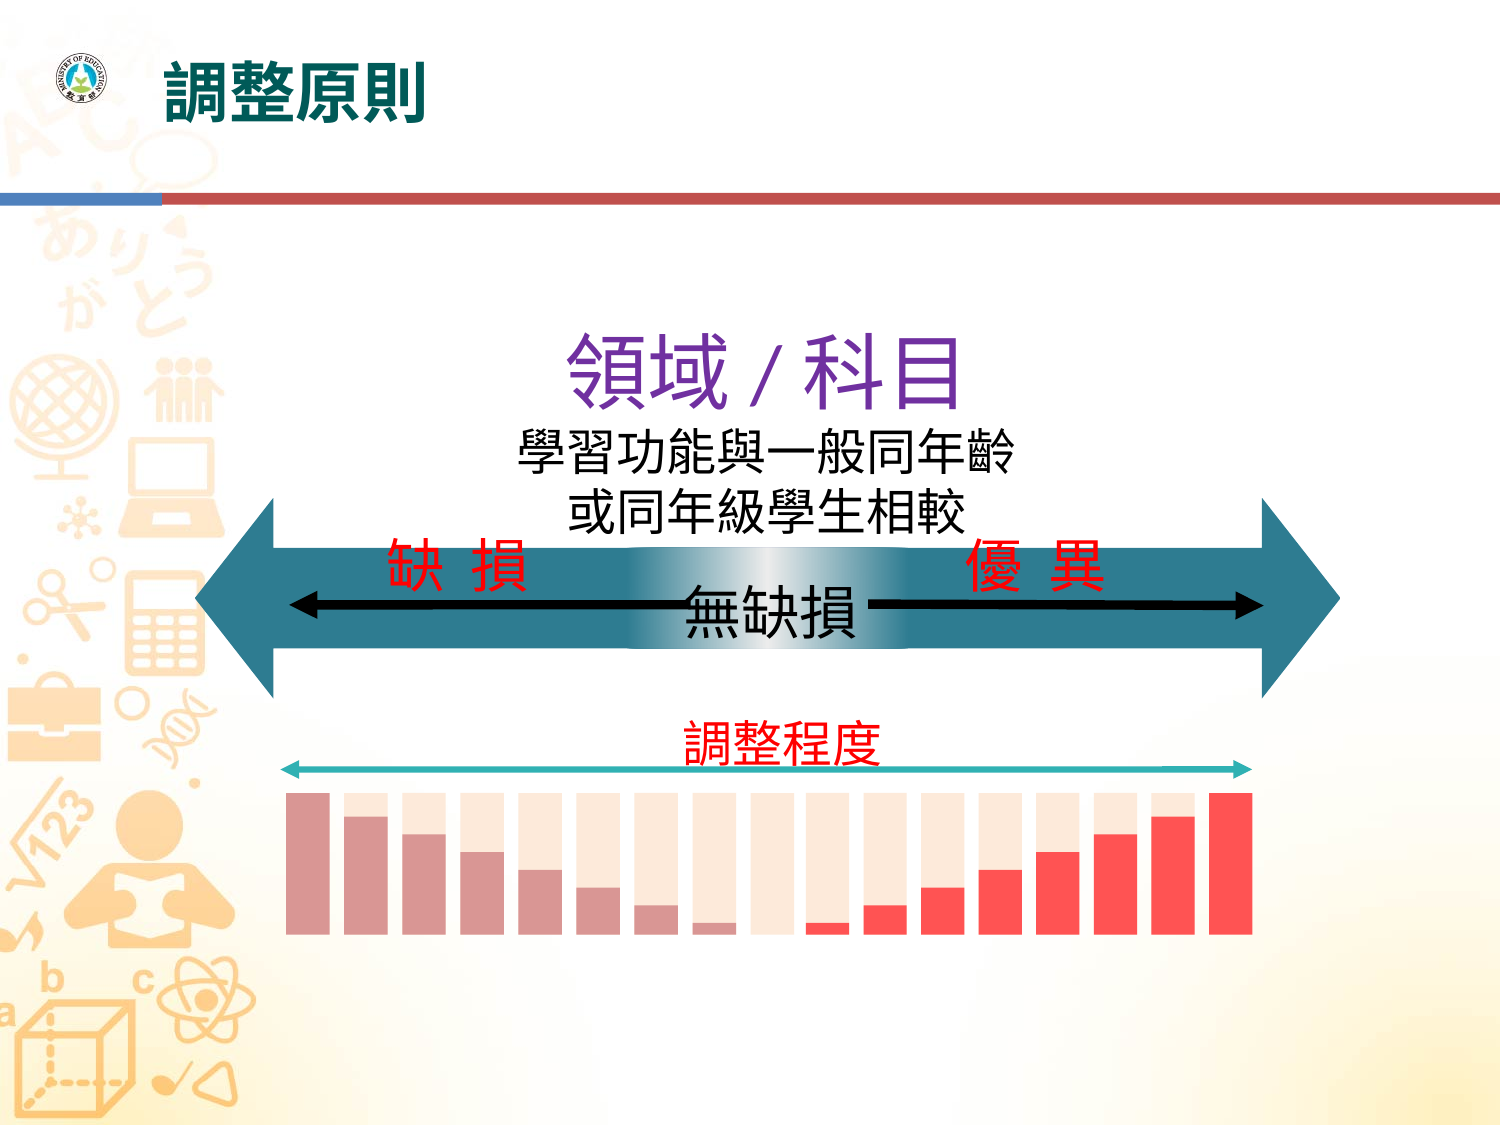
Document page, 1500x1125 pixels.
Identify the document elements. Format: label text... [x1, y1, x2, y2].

text_box 調整程度 [667, 705, 1127, 781]
text_box [194, 497, 668, 699]
text_box [518, 793, 562, 935]
text_box [1151, 793, 1195, 935]
text_box 領域/科目 學習功能與一般同年齡 或同年級學生相較 [624, 494, 658, 534]
text_box [863, 792, 907, 935]
text_box [634, 792, 678, 935]
text_box 領域/科目 學習功能與一般同年齡 或同年級學生相較 [452, 227, 1081, 534]
text_box [874, 497, 1341, 699]
text_box 缺 損 [371, 521, 599, 607]
text_box [286, 793, 330, 935]
text_box [460, 792, 504, 935]
text_box [978, 793, 1022, 935]
text_box [1093, 792, 1138, 935]
text_box [599, 547, 949, 600]
text_box 無缺損 [668, 568, 874, 654]
text_box [0, 192, 1500, 206]
picture [0, 205, 1500, 1125]
text_box [1209, 793, 1253, 935]
text_box [344, 793, 388, 935]
text_box [576, 793, 620, 935]
text_box 優 異 [949, 521, 1176, 600]
text_box [750, 793, 795, 935]
text_box [692, 792, 737, 935]
text_box 調整原則 [147, 43, 1500, 139]
text_box [402, 792, 446, 935]
picture [0, 0, 1500, 192]
text_box [1036, 792, 1080, 935]
text_box [805, 792, 850, 935]
text_box [921, 793, 965, 935]
